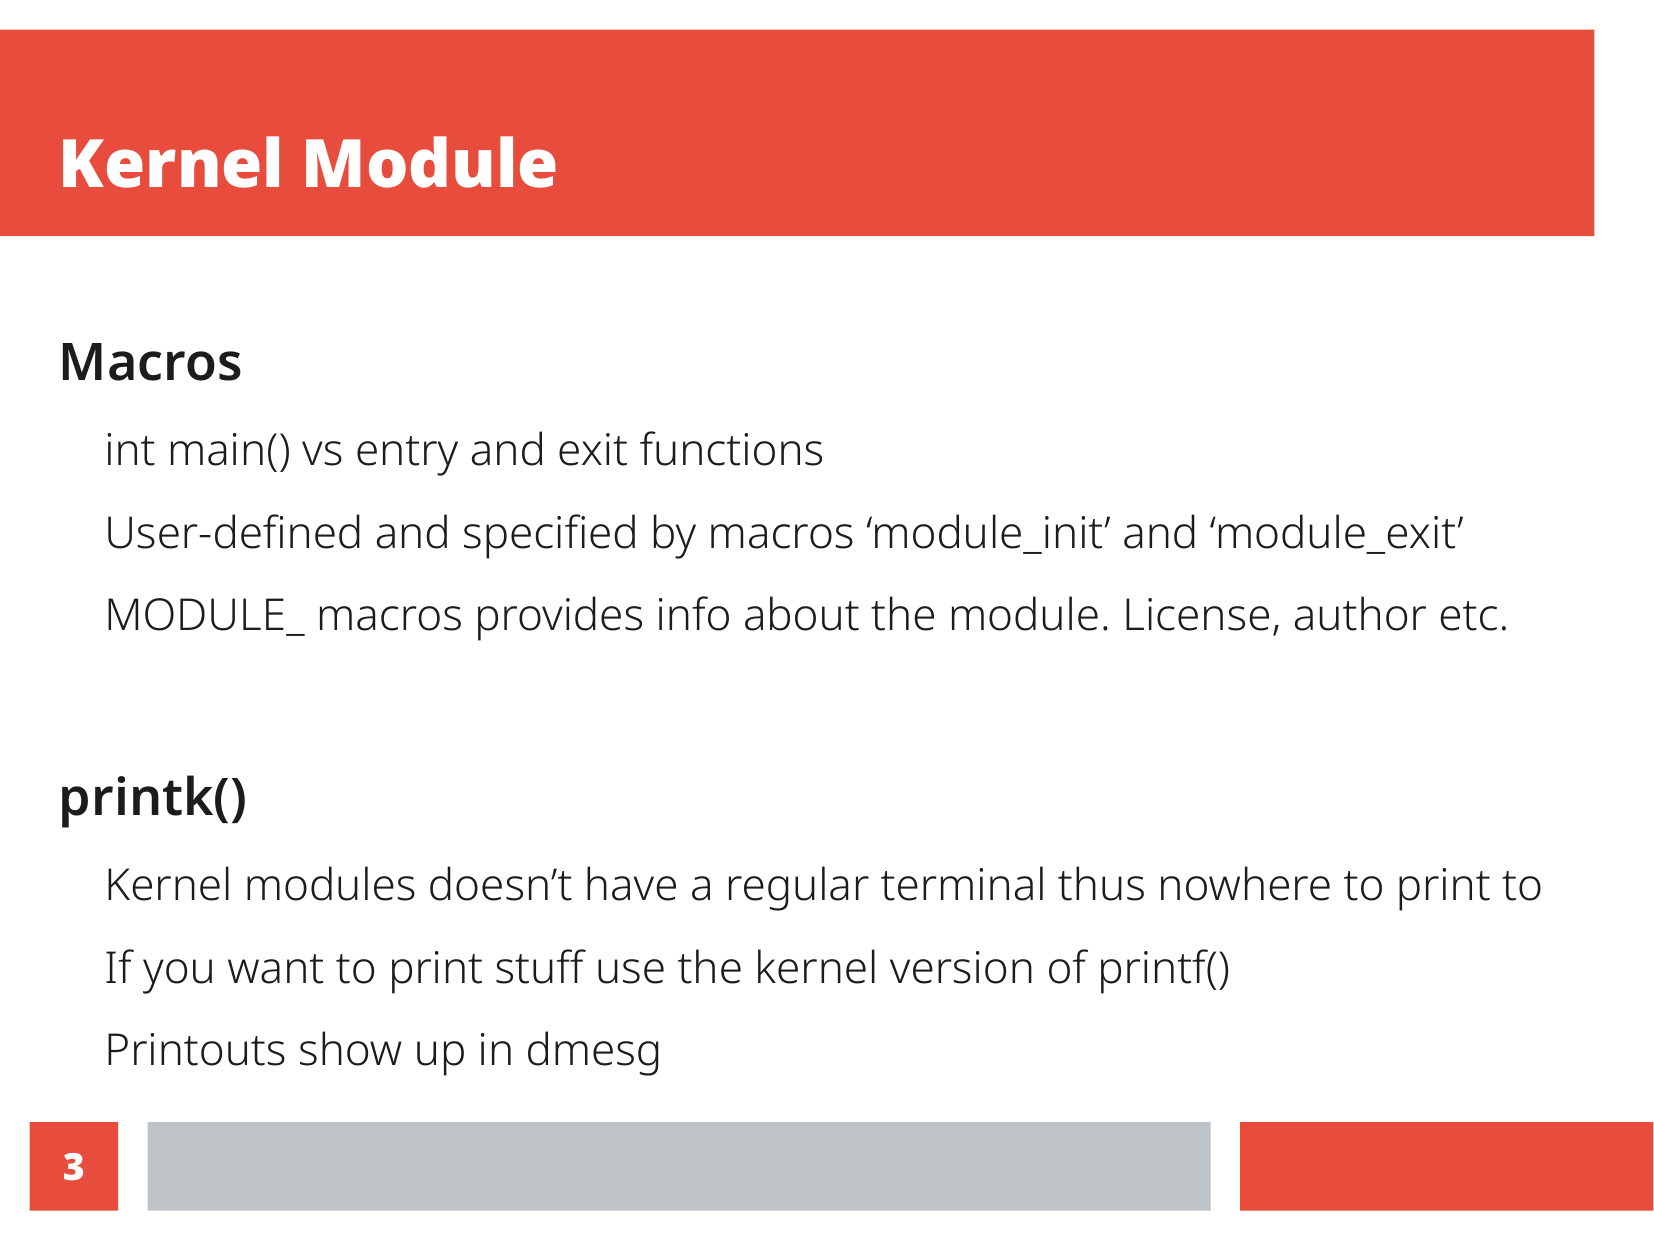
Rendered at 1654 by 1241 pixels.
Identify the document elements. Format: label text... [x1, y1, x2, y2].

list Macros int main() vs entry and exit functions User-defined and specified by macros ‘module_init’ and ‘module_exit’ MODULE_ macros provides info about the module. License, author etc. printk() Kernel modules doesn’t have a regular terminal thus nowhere to print to If you want to print stuff use the kernel version of printf() Printouts show up in dmesg [59, 324, 1565, 1093]
title Kernel Module [59, 59, 1595, 207]
